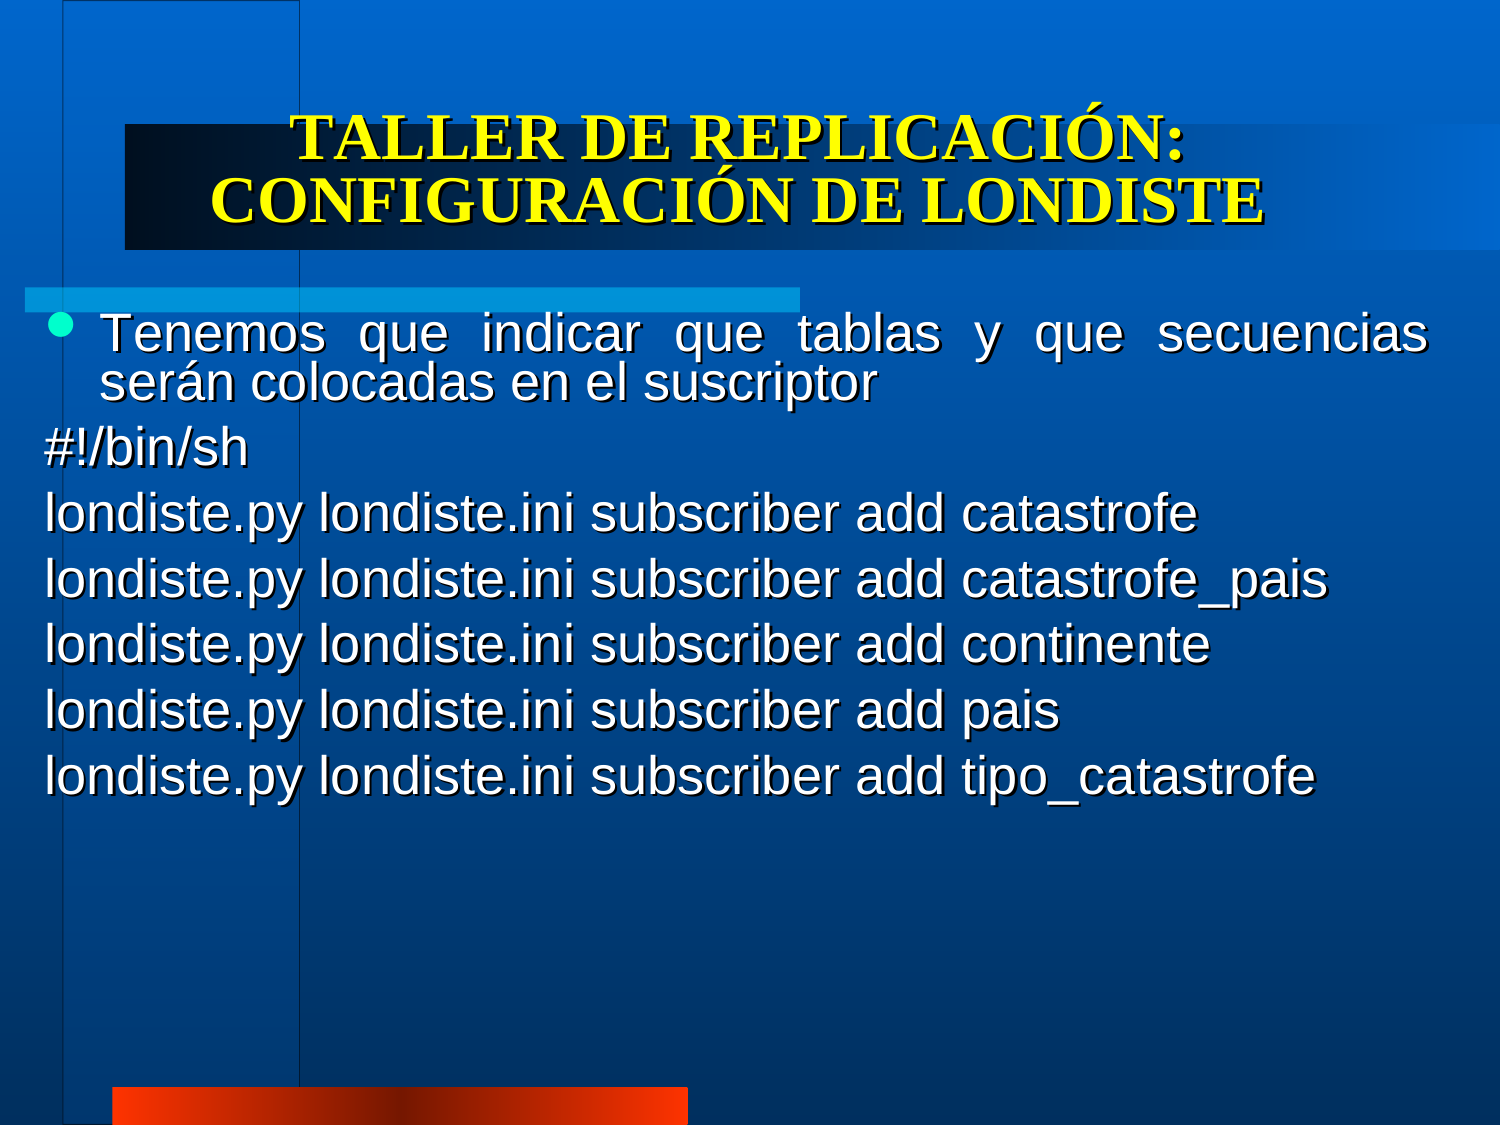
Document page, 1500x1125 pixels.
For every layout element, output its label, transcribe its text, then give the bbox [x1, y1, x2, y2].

list Tenemos que indicar que tablas y que secuencias serán colocadas en el suscriptor #!/bin/sh londiste.py londiste.ini subscriber add catastrofe londiste.py londiste.ini subscriber add catastrofe_pais londiste.py londiste.ini subscriber add continente londiste.py londiste.ini subscriber add pais londiste.py londiste.ini subscriber add tipo_catastrofe [29, 304, 1447, 1125]
title TALLER DE REPLICACIÓN: CONFIGURACIÓN DE LONDISTE [29, 78, 1447, 266]
